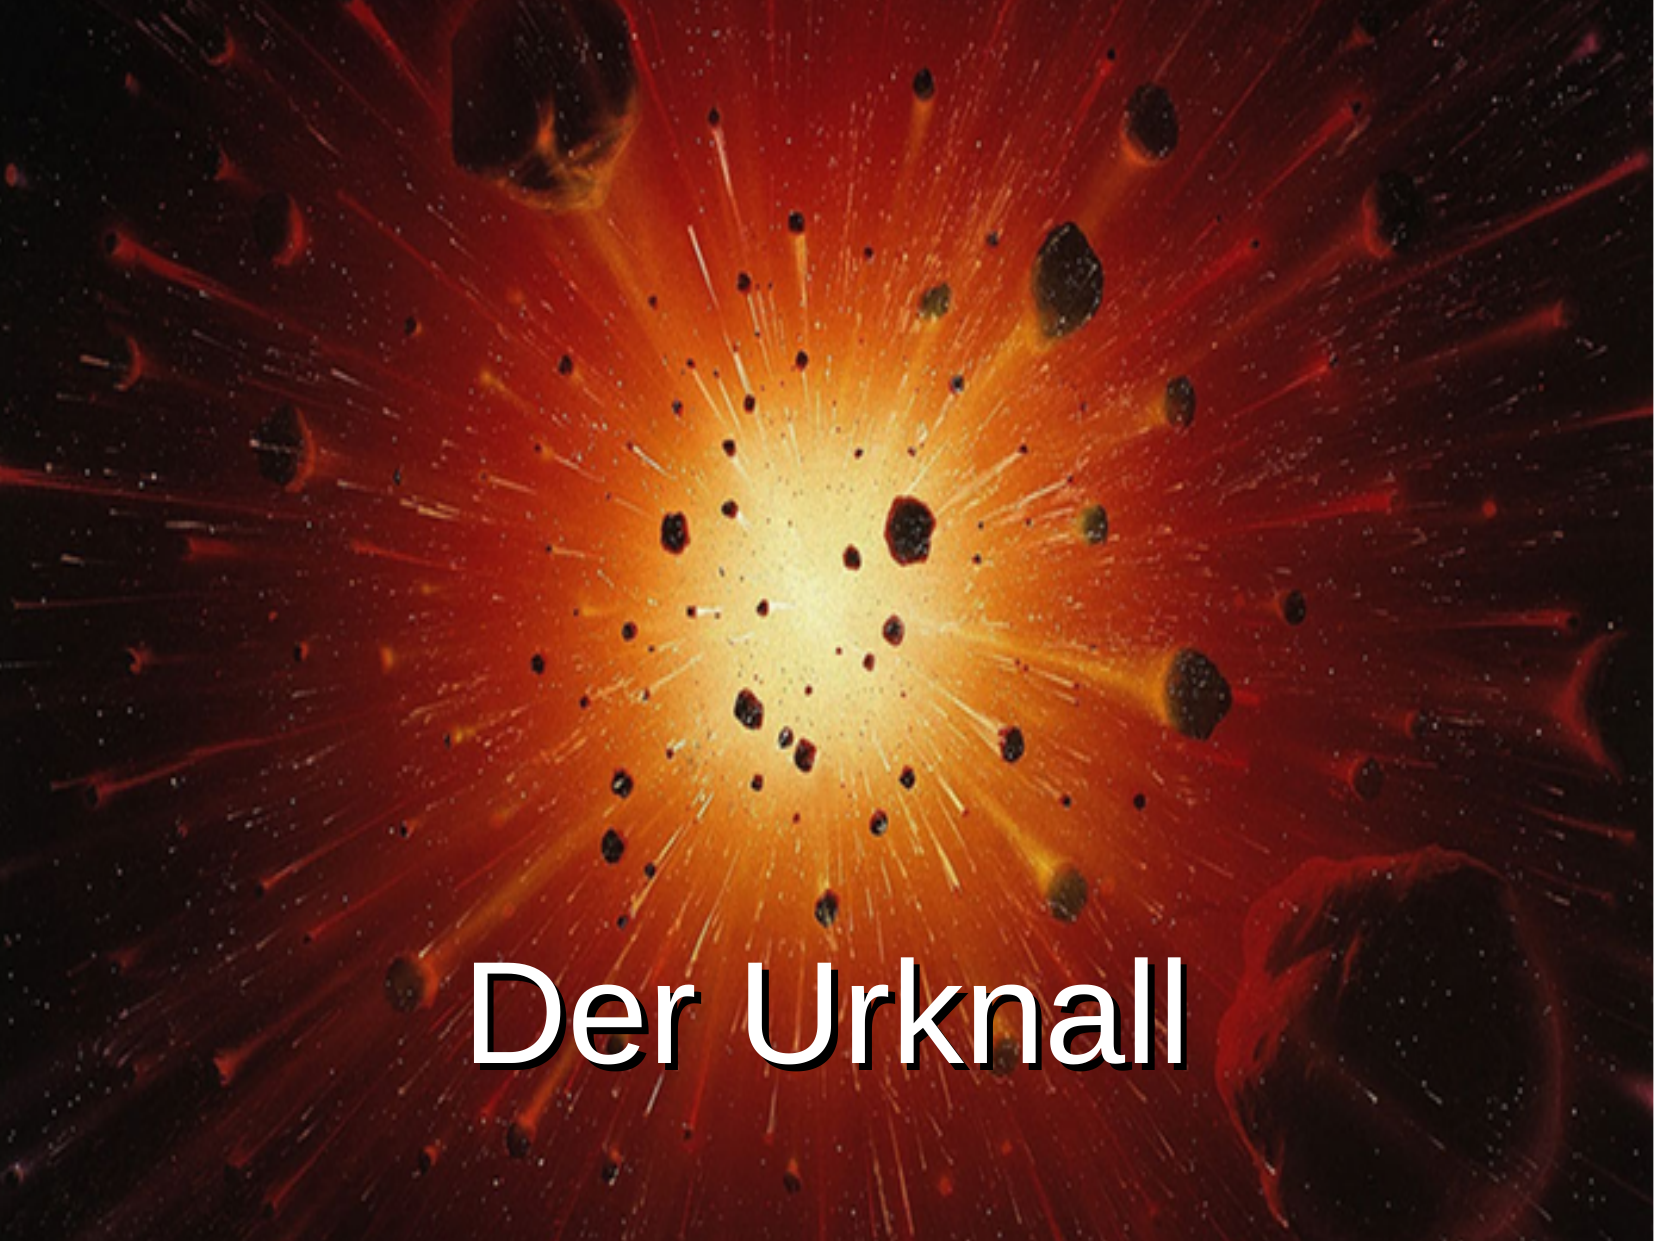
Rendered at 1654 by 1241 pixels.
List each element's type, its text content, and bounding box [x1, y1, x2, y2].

picture [0, 0, 1654, 1241]
title Der Urknall [82, 909, 1571, 1117]
